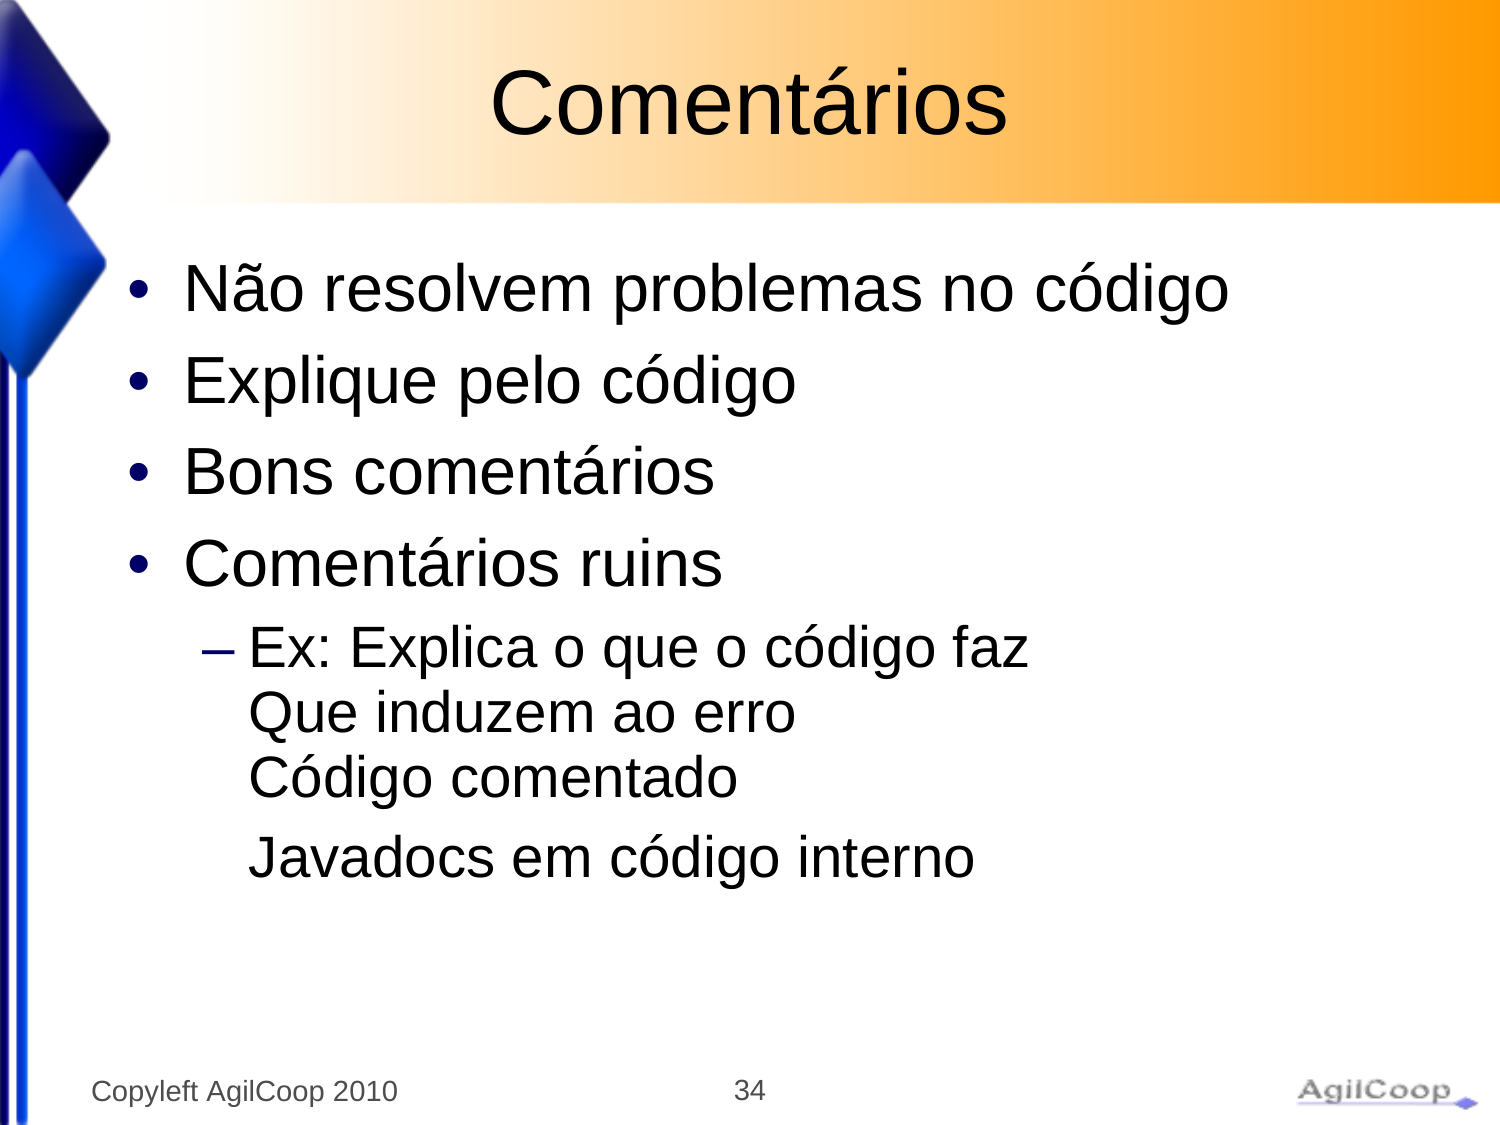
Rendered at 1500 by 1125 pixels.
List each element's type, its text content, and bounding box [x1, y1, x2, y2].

list Não resolvem problemas no código Explique pelo código Bons comentários Comentários ruins Ex: Explica o que o código faz Que induzem ao erro Código comentado Javadocs em código interno [112, 243, 1426, 1006]
picture [0, 0, 1500, 1125]
title Comentários [75, 8, 1426, 197]
